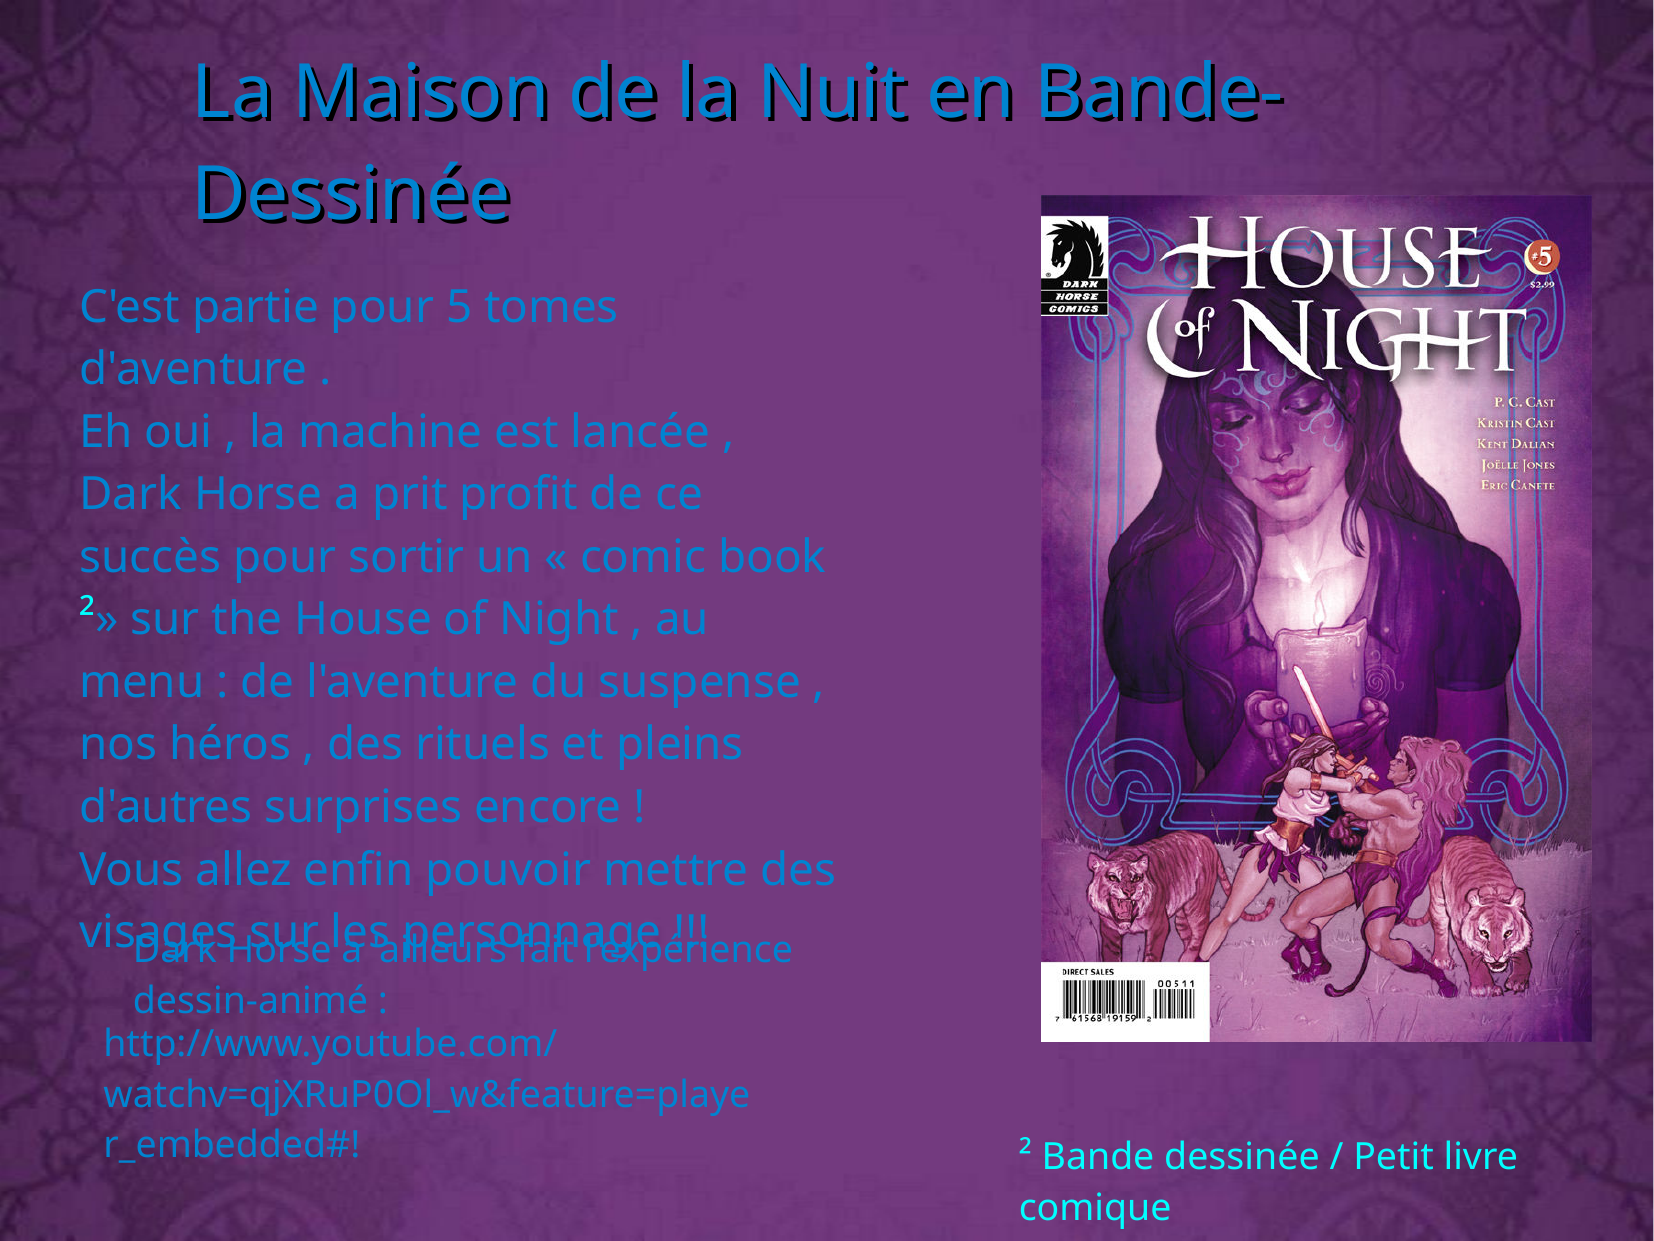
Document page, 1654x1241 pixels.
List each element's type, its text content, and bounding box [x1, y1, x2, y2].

picture [1156, 1203, 1166, 1208]
text_box ² Bande dessinée / Petit livre comique [1003, 1122, 1654, 1203]
text_box http://www.youtube.com/watchv=qjXRuP0Ol_w&feature=player_embedded#! [88, 1008, 768, 1182]
text_box Dark Horse a 'ailleurs fait l'expérience dessin-animé : [118, 915, 857, 1080]
picture [0, 0, 1654, 1241]
text_box C'est partie pour 5 tomes d'aventure . Eh oui , la machine est lancée , Dark Horse a prit profit de ce succès pour sortir un « comic book ²» sur the House of Night , au menu : de l'aventure du suspense , nos héros , des rituels et pleins d'autres surprises encore ! Vous allez enfin pouvoir mettre des visages sur les personnage !!! [64, 265, 857, 846]
picture [1109, 1203, 1121, 1218]
picture [1041, 1203, 1053, 1218]
text_box La Maison de la Nuit en Bande-Dessinée [177, 29, 1536, 116]
picture [1133, 1203, 1144, 1218]
